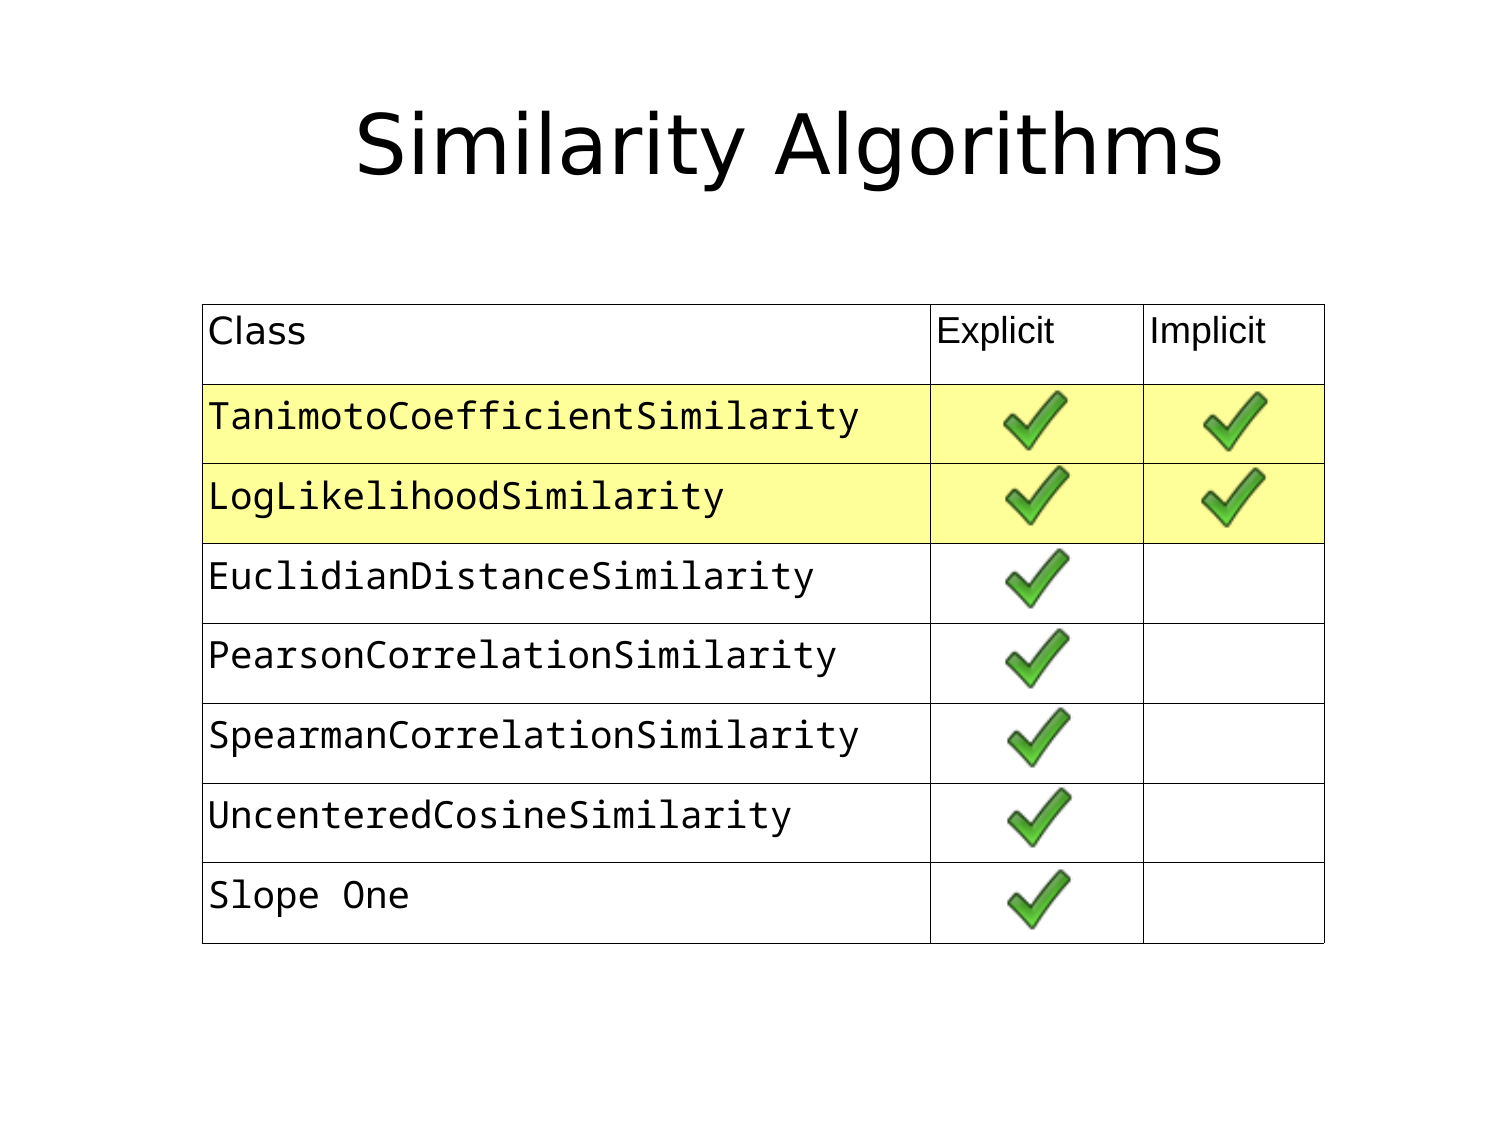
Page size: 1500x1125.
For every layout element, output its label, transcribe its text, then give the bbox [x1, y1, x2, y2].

text_box Similarity Algorithms [339, 90, 1242, 203]
table_cell [1144, 624, 1324, 703]
picture [1200, 464, 1268, 532]
picture [1202, 388, 1270, 456]
picture [1004, 545, 1072, 613]
picture [1004, 625, 1072, 693]
table_cell [931, 784, 1143, 862]
picture [1002, 387, 1070, 455]
table_header Explicit [931, 305, 1143, 384]
table_cell [1144, 704, 1324, 783]
picture [1004, 462, 1072, 530]
table_cell [1144, 464, 1324, 543]
picture [1006, 866, 1073, 934]
table_cell [931, 704, 1143, 783]
table_cell [931, 863, 1143, 943]
picture [1006, 784, 1074, 852]
table_cell EuclidianDistanceSimilarity [203, 544, 930, 623]
table_header Class [203, 305, 930, 384]
table_cell [931, 544, 1143, 623]
table_cell Slope One [203, 863, 930, 943]
picture [1006, 704, 1073, 772]
table_cell TanimotoCoefficientSimilarity [203, 385, 930, 463]
table_cell [931, 464, 1143, 543]
table_cell [931, 385, 1143, 463]
table_cell [931, 624, 1143, 703]
table_cell [1144, 385, 1324, 463]
table_cell [1144, 544, 1324, 623]
table_cell [1144, 784, 1324, 862]
table_cell [1144, 863, 1324, 943]
table_cell SpearmanCorrelationSimilarity [203, 704, 930, 783]
table_cell UncenteredCosineSimilarity [203, 784, 930, 862]
table_cell PearsonCorrelationSimilarity [203, 624, 930, 703]
table_header Implicit [1144, 305, 1324, 384]
table_cell LogLikelihoodSimilarity [203, 464, 930, 543]
